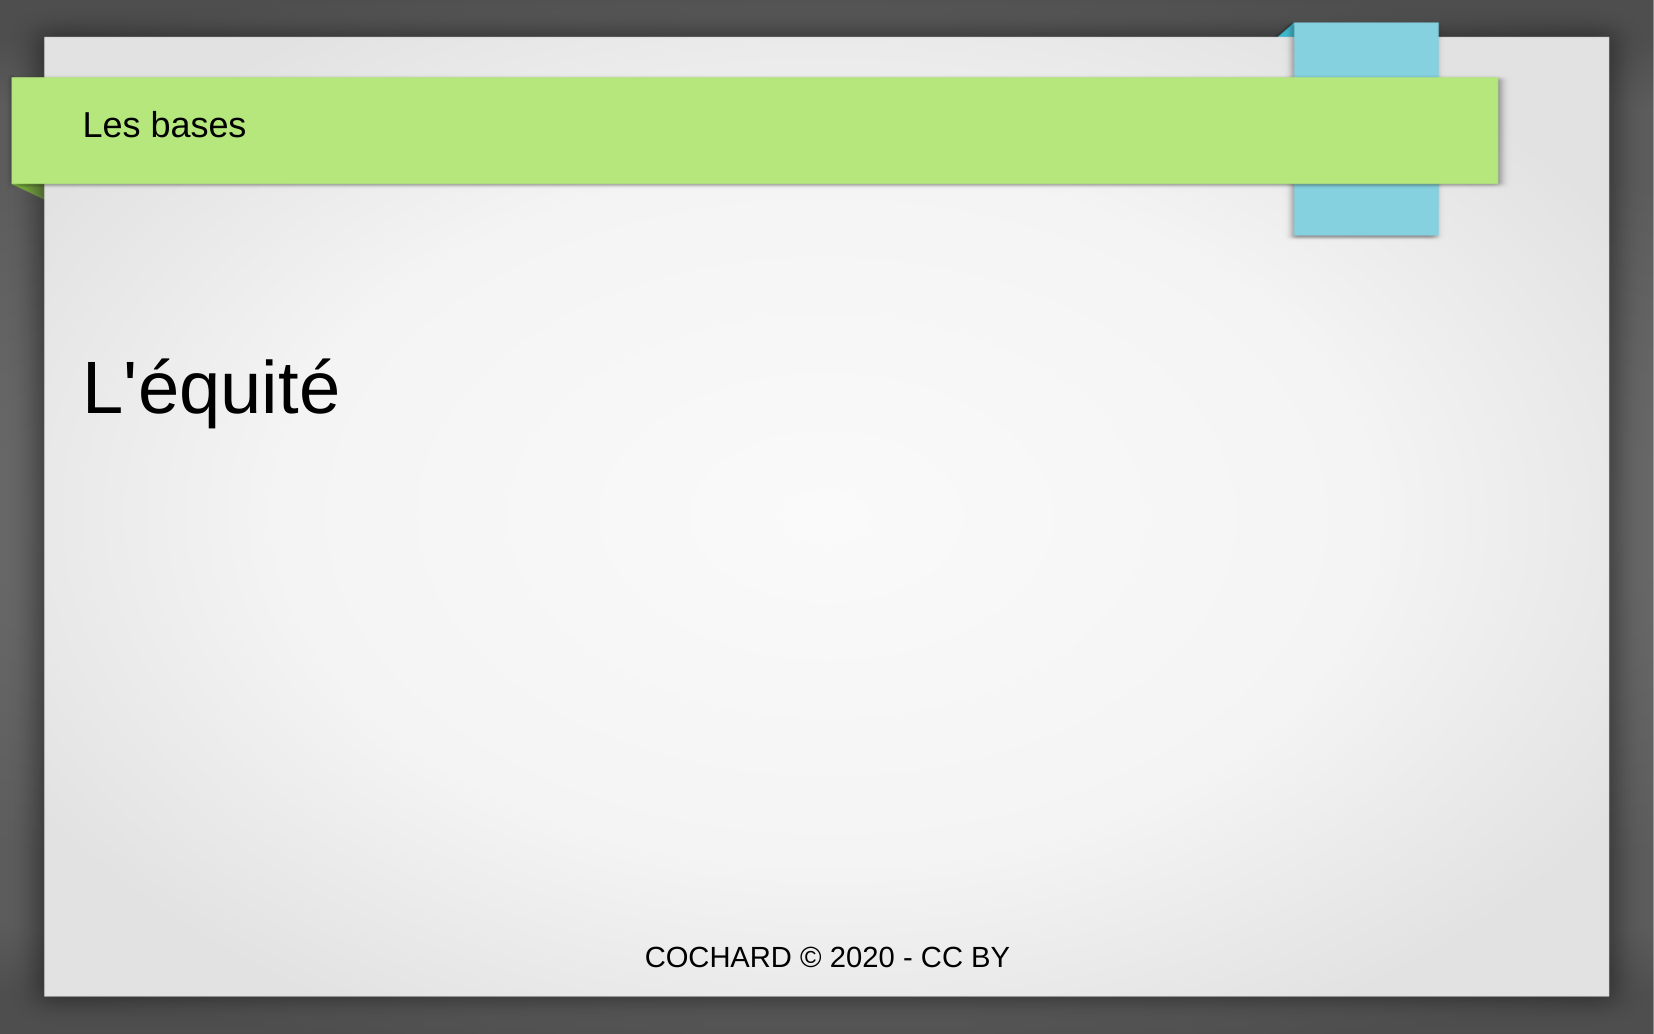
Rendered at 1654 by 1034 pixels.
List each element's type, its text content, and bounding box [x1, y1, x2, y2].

picture [0, 0, 1654, 1034]
title Les bases [82, 39, 1235, 210]
list L'équité [82, 249, 1571, 849]
